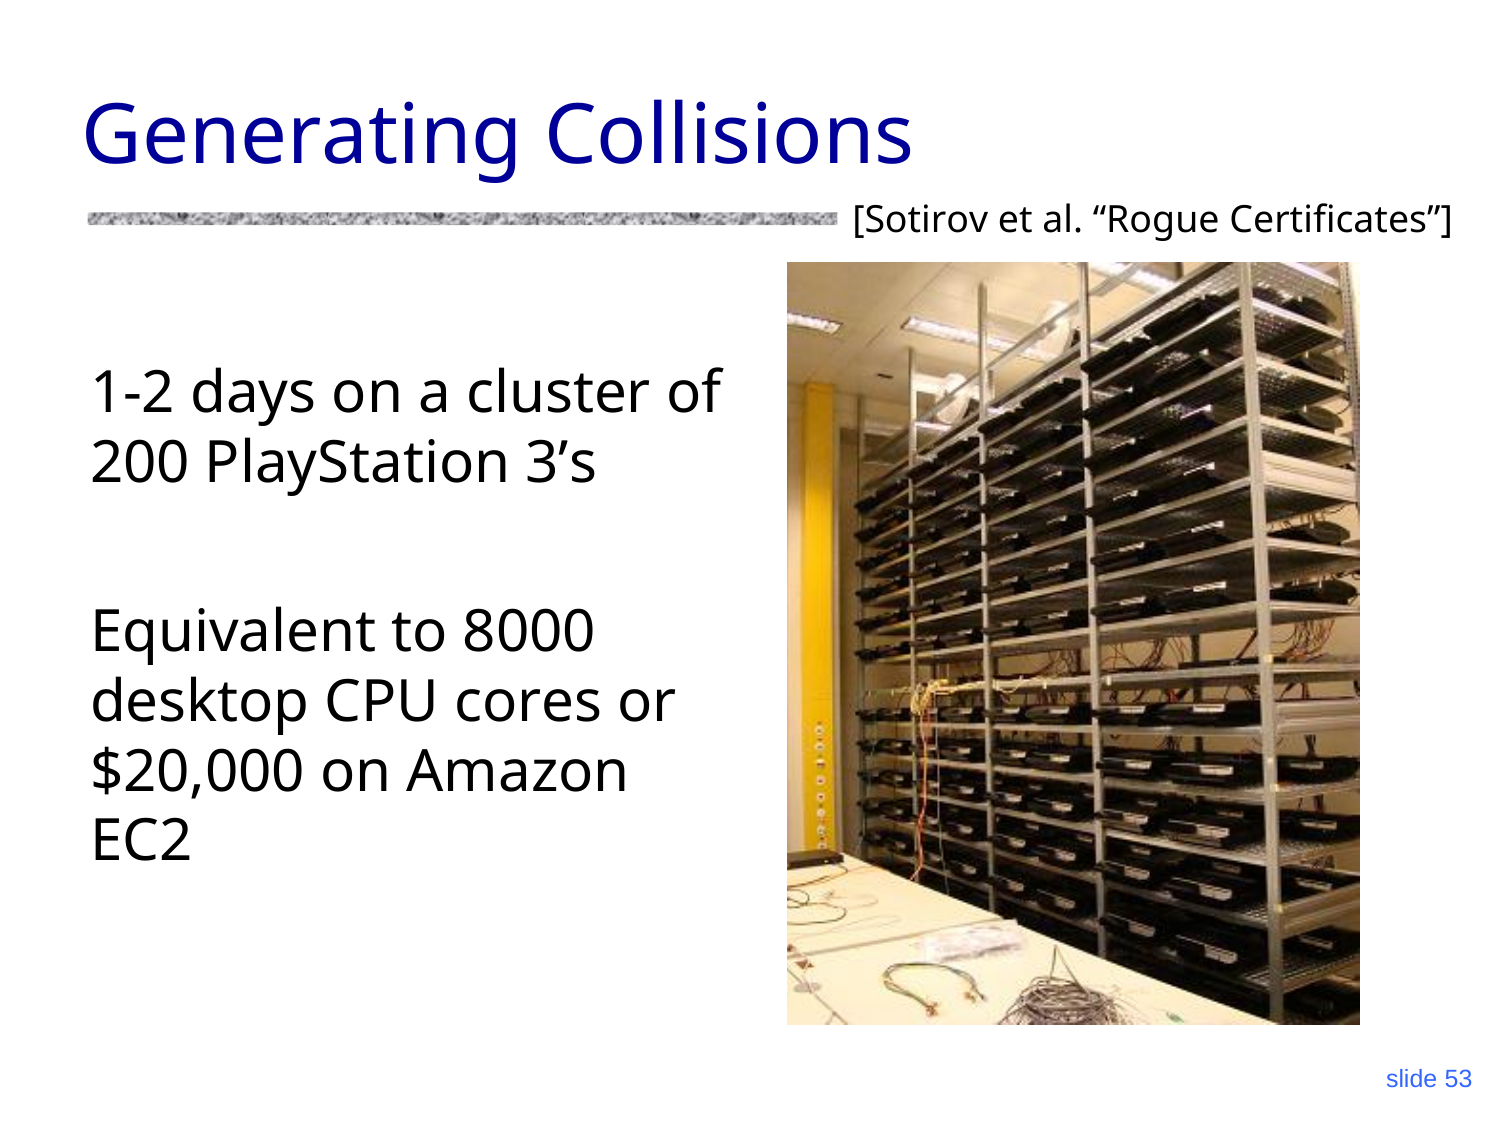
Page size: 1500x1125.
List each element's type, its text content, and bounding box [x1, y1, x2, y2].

text_box [Sotirov et al. “Rogue Certificates”] [837, 187, 1469, 248]
title Generating Collisions [66, 37, 1342, 188]
text_box slide <number> [1174, 1025, 1488, 1101]
picture [87, 212, 837, 226]
picture [787, 262, 1360, 1026]
list 1-2 days on a cluster of 200 PlayStation 3’s Equivalent to 8000 desktop CPU cores or $20,000 on Amazon EC2 [75, 262, 751, 1026]
